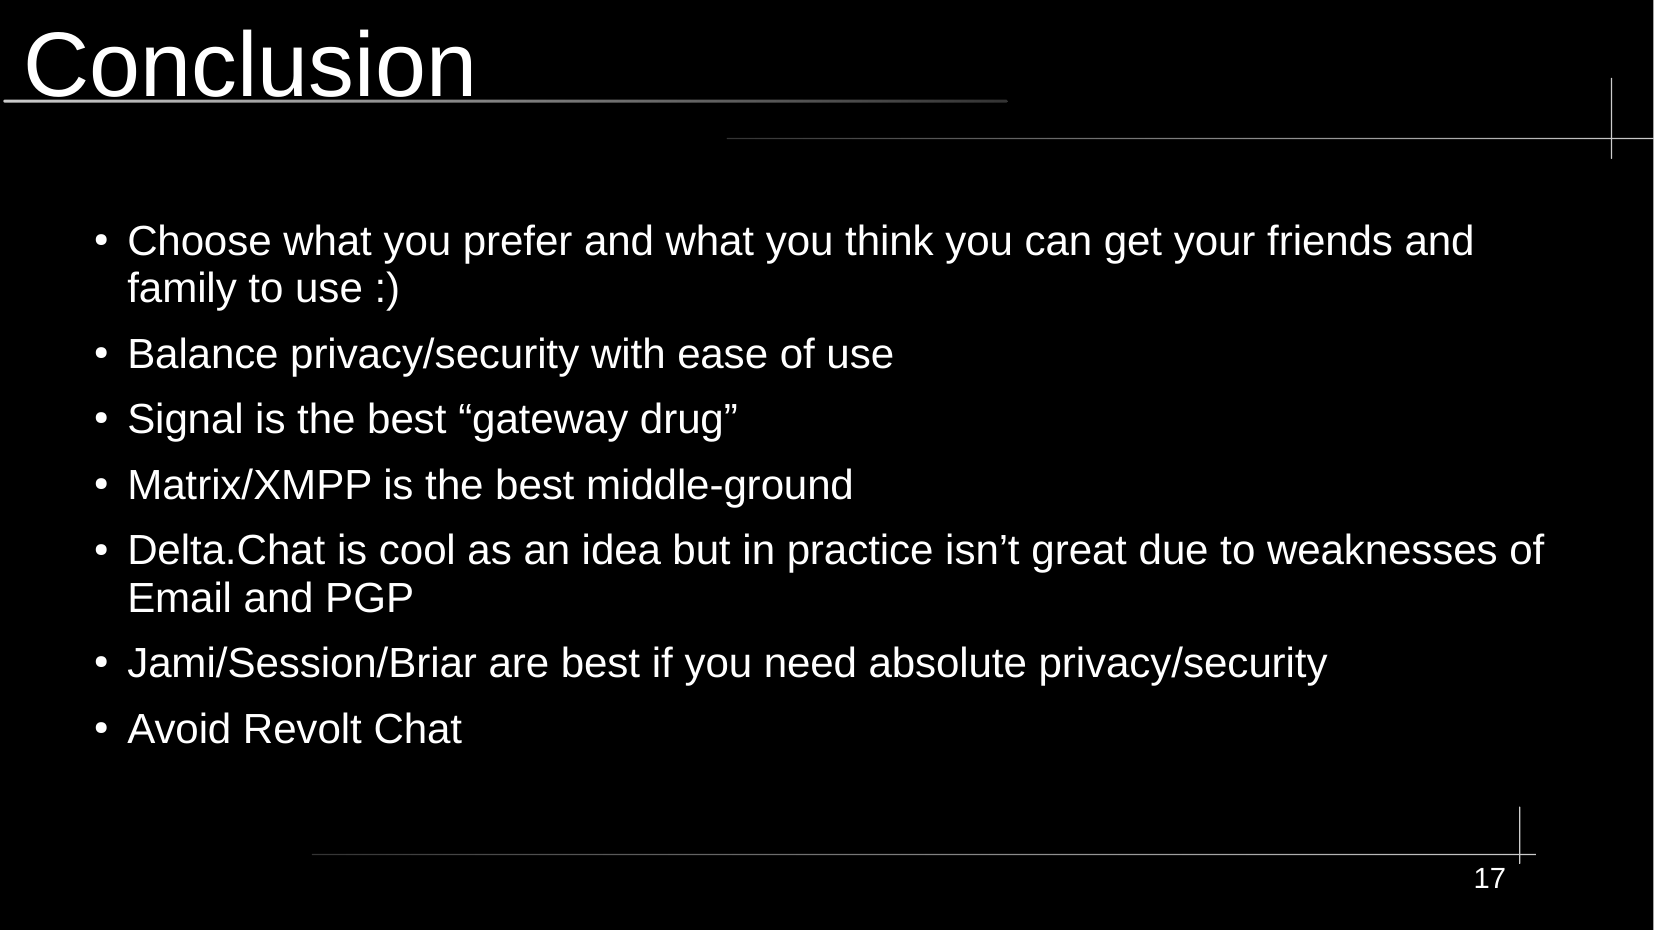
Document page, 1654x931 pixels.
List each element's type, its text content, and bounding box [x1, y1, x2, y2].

list Choose what you prefer and what you think you can get your friends and family to use :) Balance privacy/security with ease of use Signal is the best “gateway drug” Matrix/XMPP is the best middle-ground Delta.Chat is cool as an idea but in practice isn’t great due to weaknesses of Email and PGP Jami/Session/Briar are best if you need absolute privacy/security Avoid Revolt Chat [82, 217, 1571, 758]
title Conclusion [23, 11, 1589, 119]
